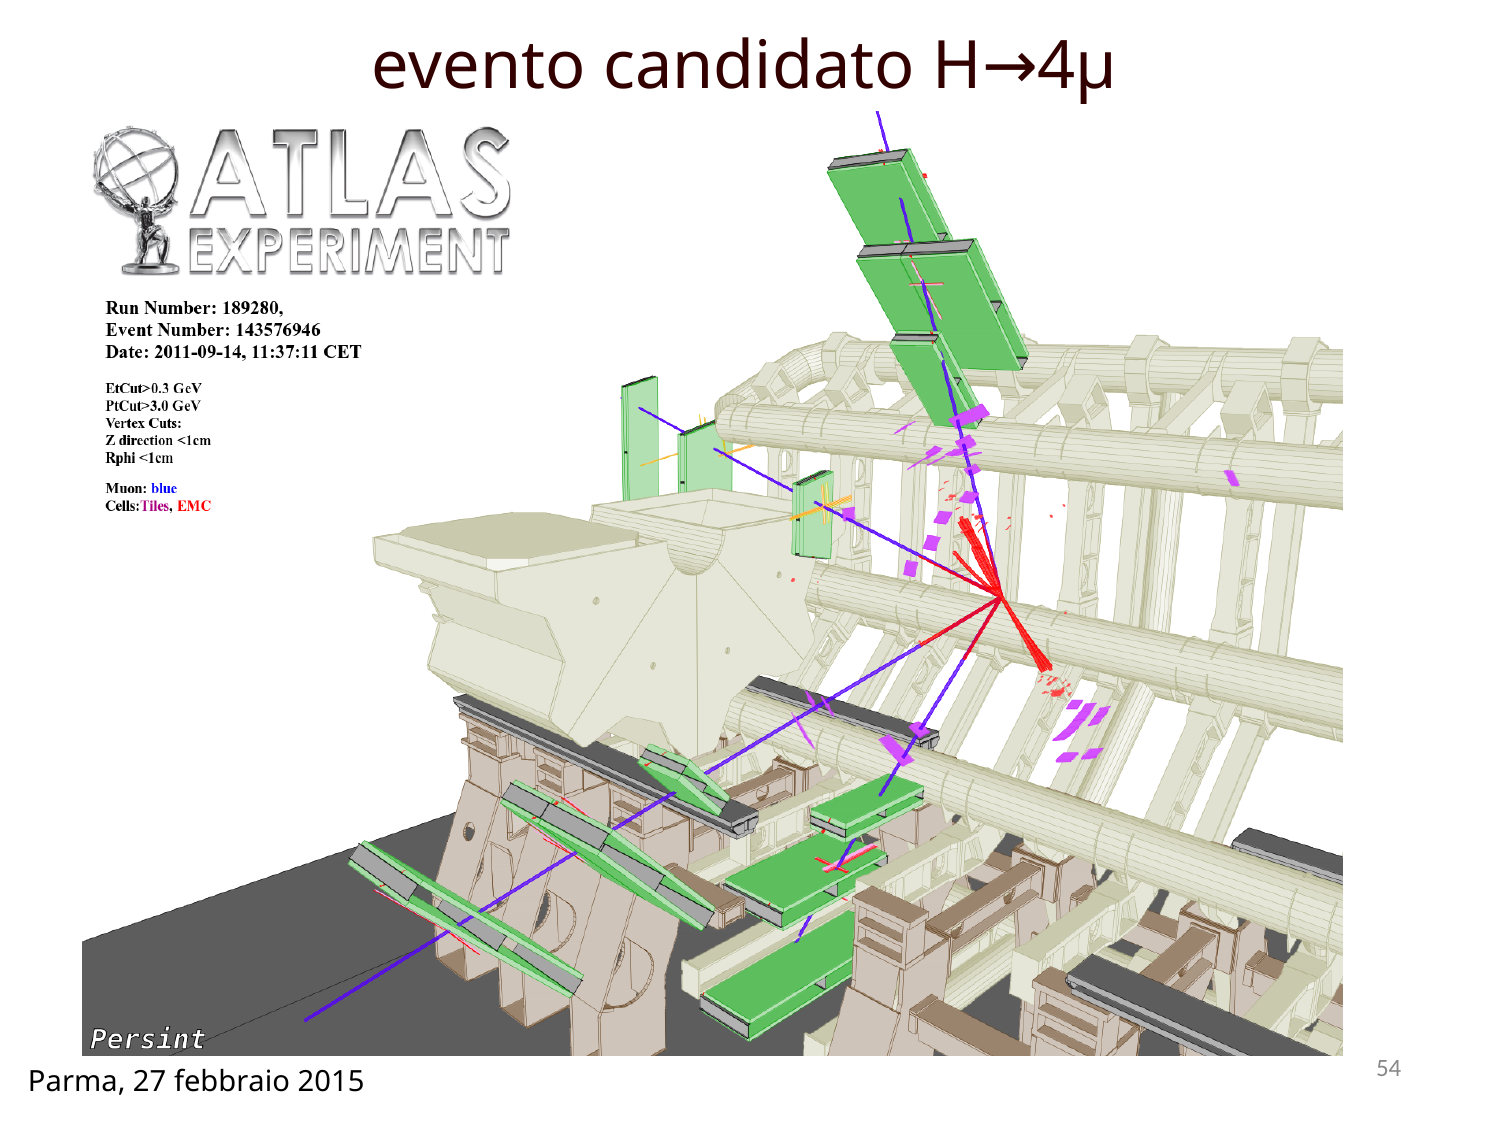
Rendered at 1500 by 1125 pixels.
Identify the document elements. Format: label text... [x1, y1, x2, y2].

picture [82, 111, 1343, 1056]
text_box evento candidato H→4μ [356, 13, 1134, 110]
text_box <number> [1074, 1042, 1417, 1095]
